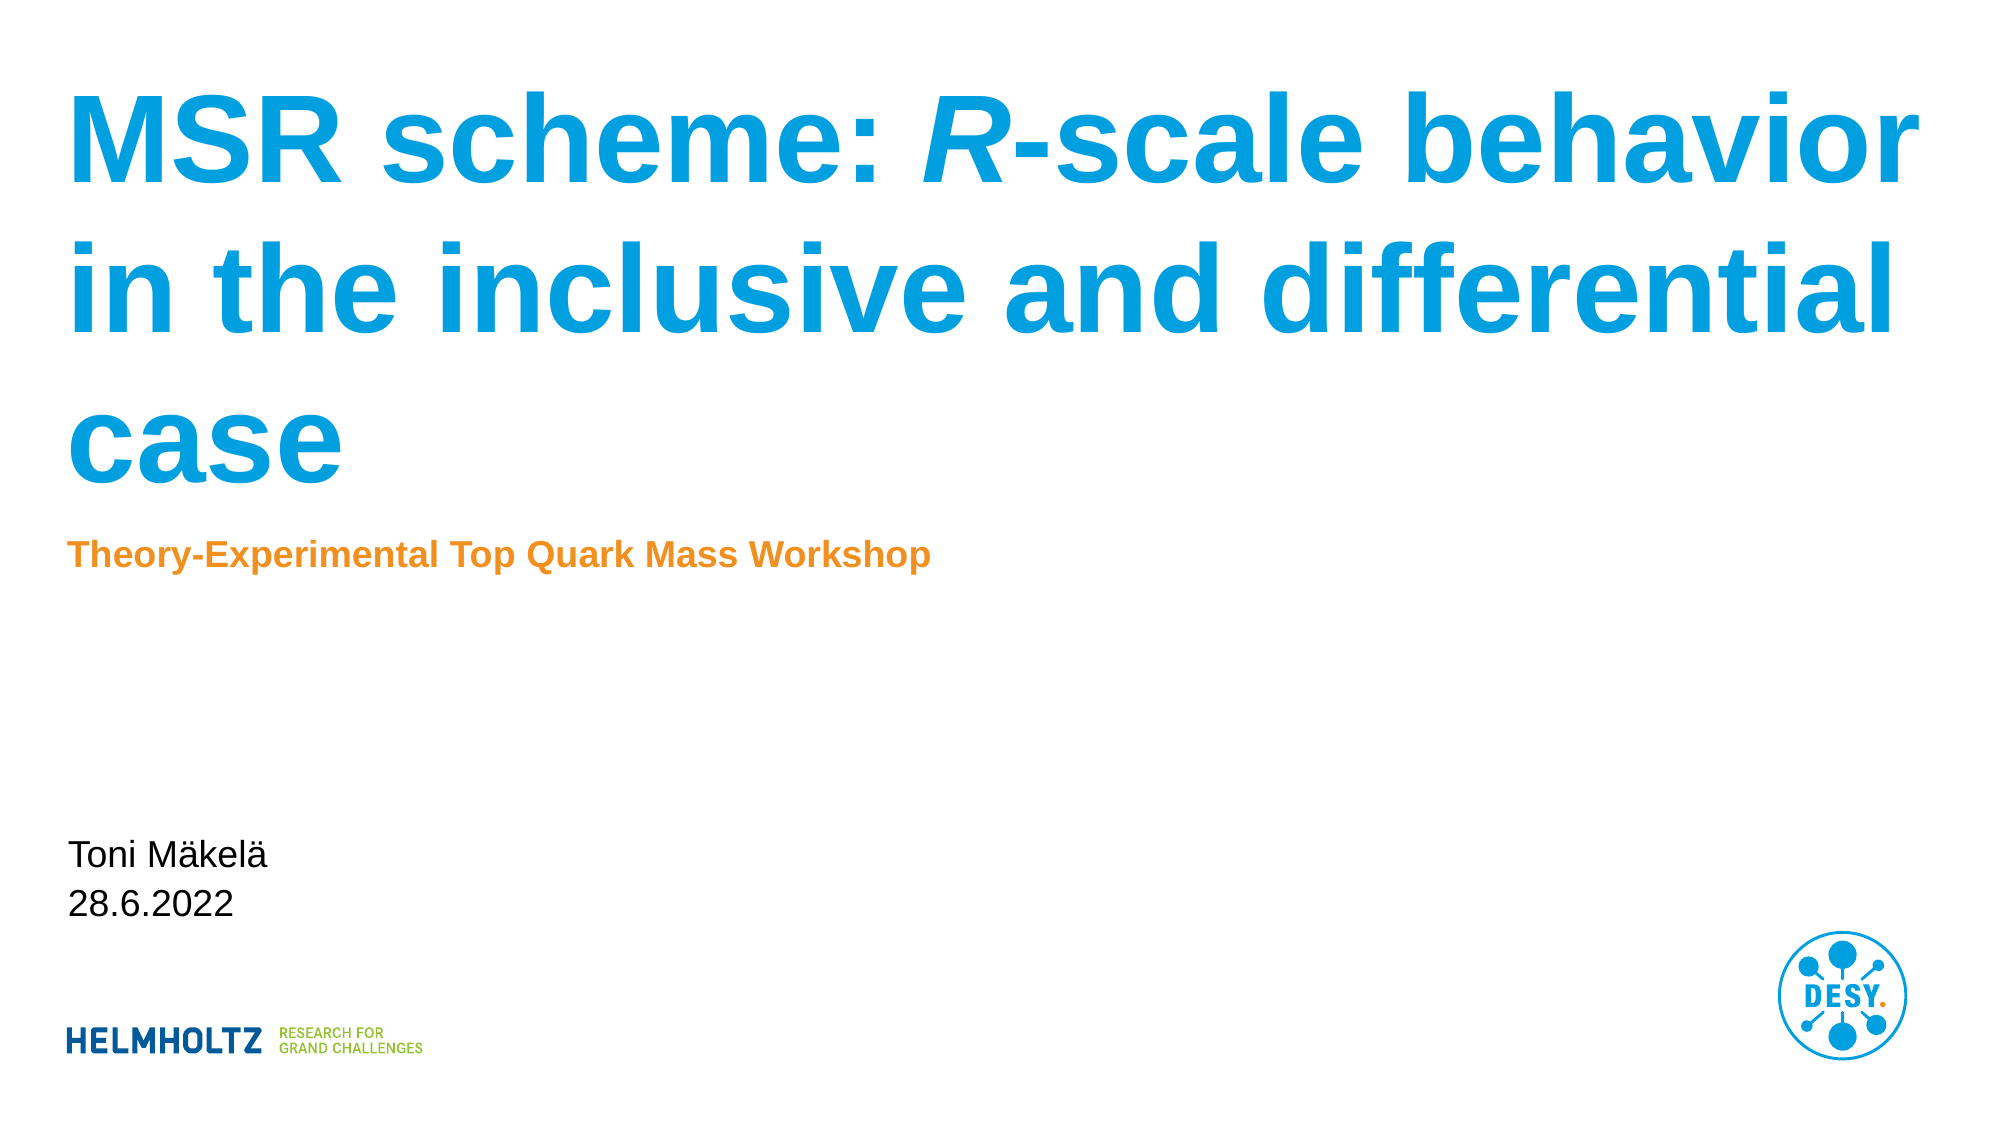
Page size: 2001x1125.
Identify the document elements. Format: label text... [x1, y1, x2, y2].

subtitle Theory-Experimental Top Quark Mass Workshop [66, 525, 1933, 634]
list Toni Mäkelä 28.6.2022 [67, 825, 1933, 961]
title MSR scheme: R-scale behavior in the inclusive and differential case [66, 57, 1933, 362]
